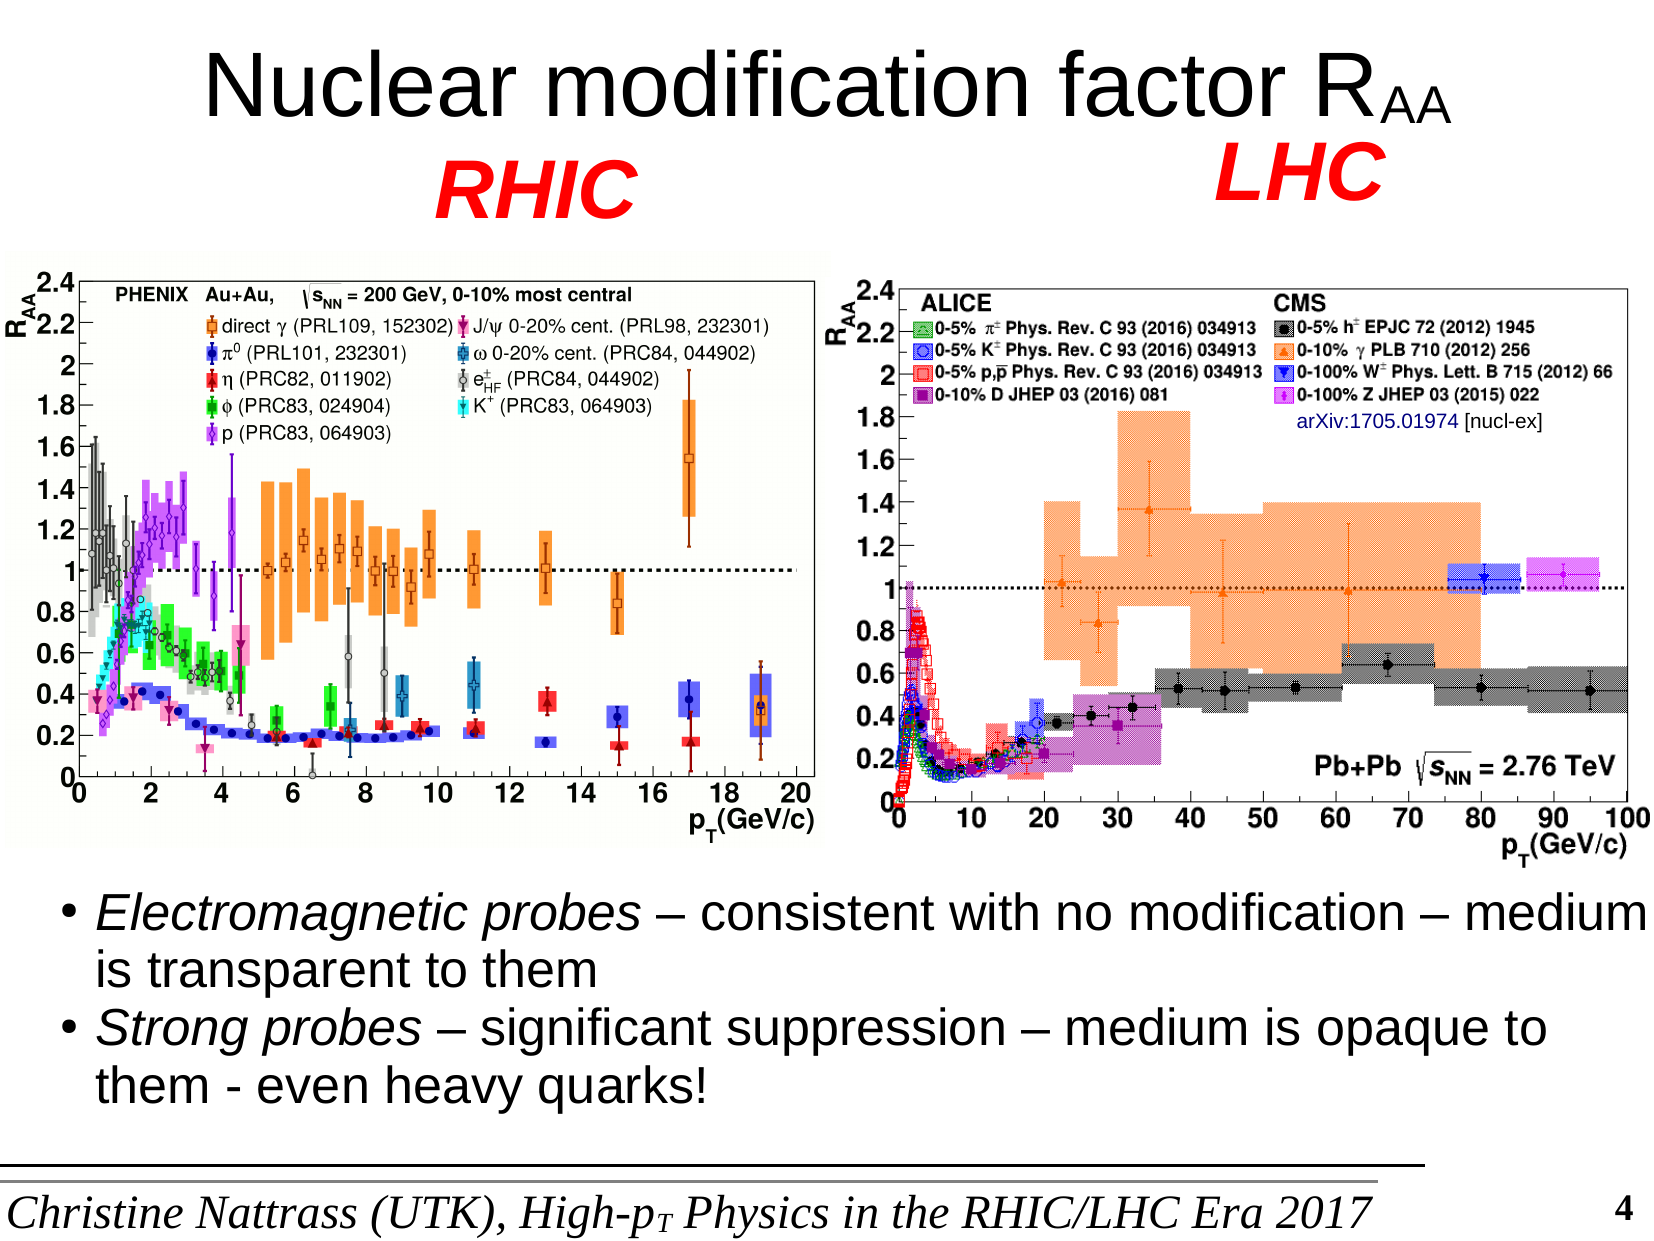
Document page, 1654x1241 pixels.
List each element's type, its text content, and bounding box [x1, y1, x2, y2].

text_box RHIC [420, 135, 721, 245]
picture [5, 251, 1651, 873]
title Nuclear modification factor RAA [82, 18, 1571, 152]
text_box LHC [1200, 118, 1501, 227]
text_box Electromagnetic probes – consistent with no modification – medium is transparent to them Strong probes – significant suppression – medium is opaque to them - even heavy quarks! [45, 875, 1654, 1125]
text_box arXiv:1705.01974 [nucl-ex] [1281, 354, 1558, 490]
